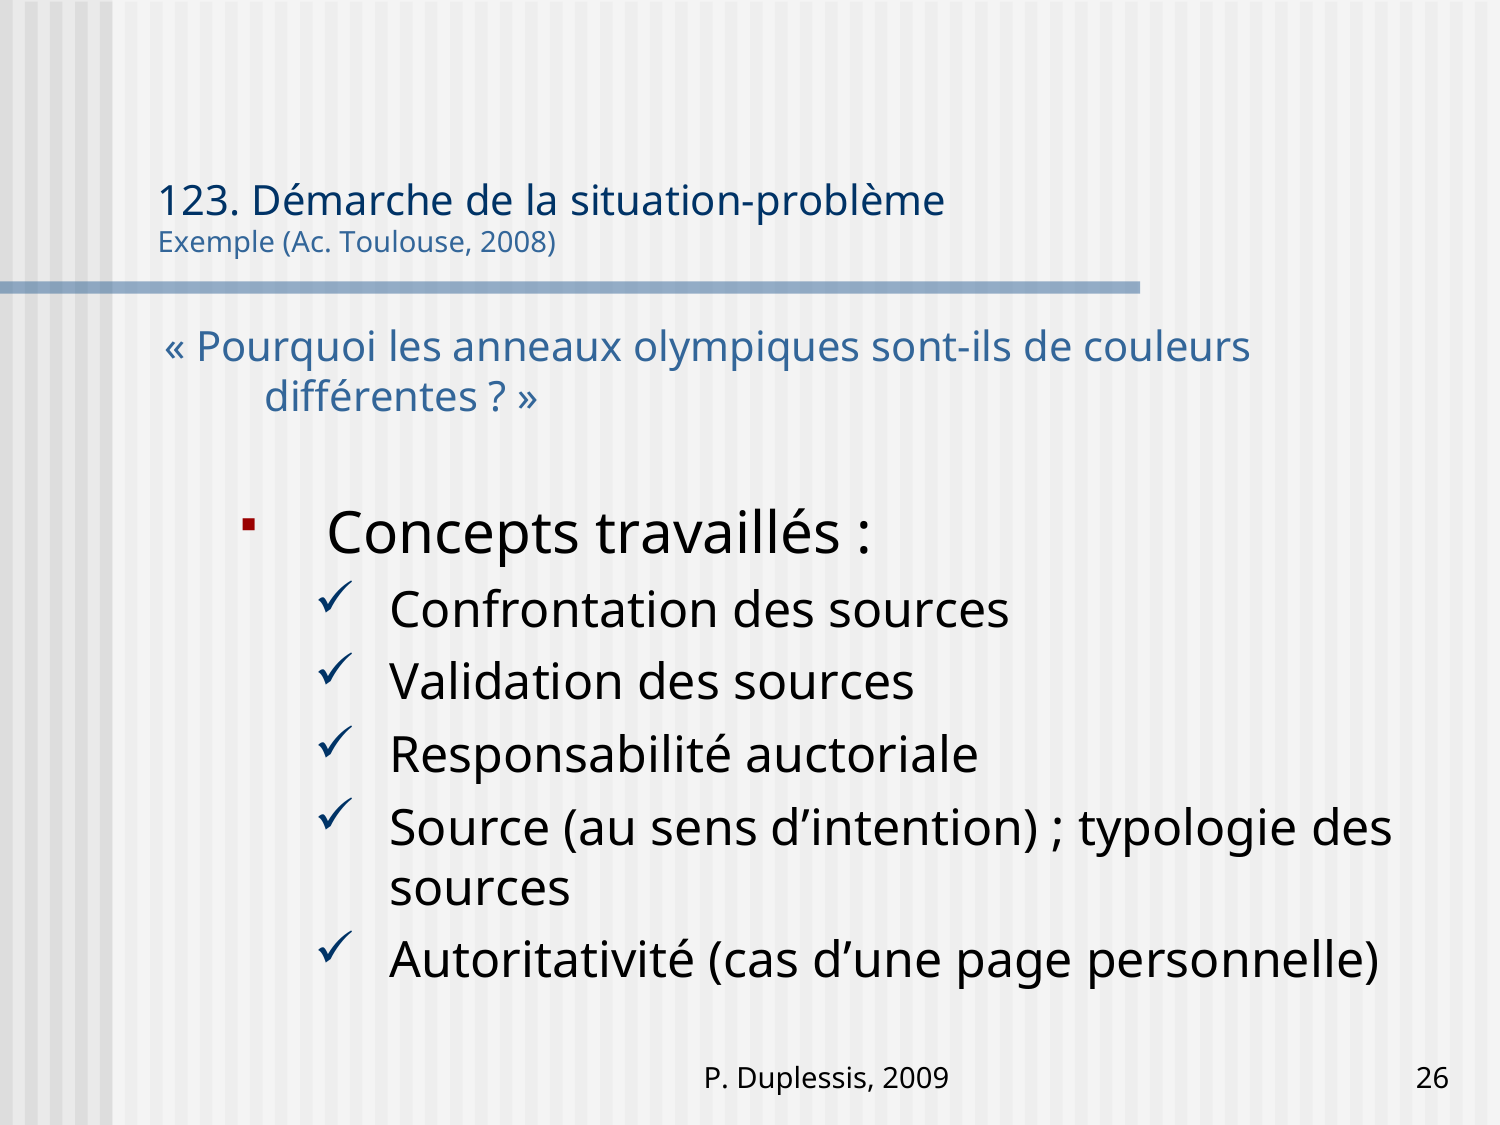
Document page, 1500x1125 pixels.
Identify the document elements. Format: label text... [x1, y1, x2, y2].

list « Pourquoi les anneaux olympiques sont-ils de couleurs différentes ? » Concepts travaillés : Confrontation des sources Validation des sources Responsabilité auctoriale Source (au sens d’intention) ; typologie des sources Autoritativité (cas d’une page personnelle) [149, 312, 1481, 1103]
title 123. Démarche de la situation-problème Exemple (Ac. Toulouse, 2008) [142, 165, 1482, 267]
